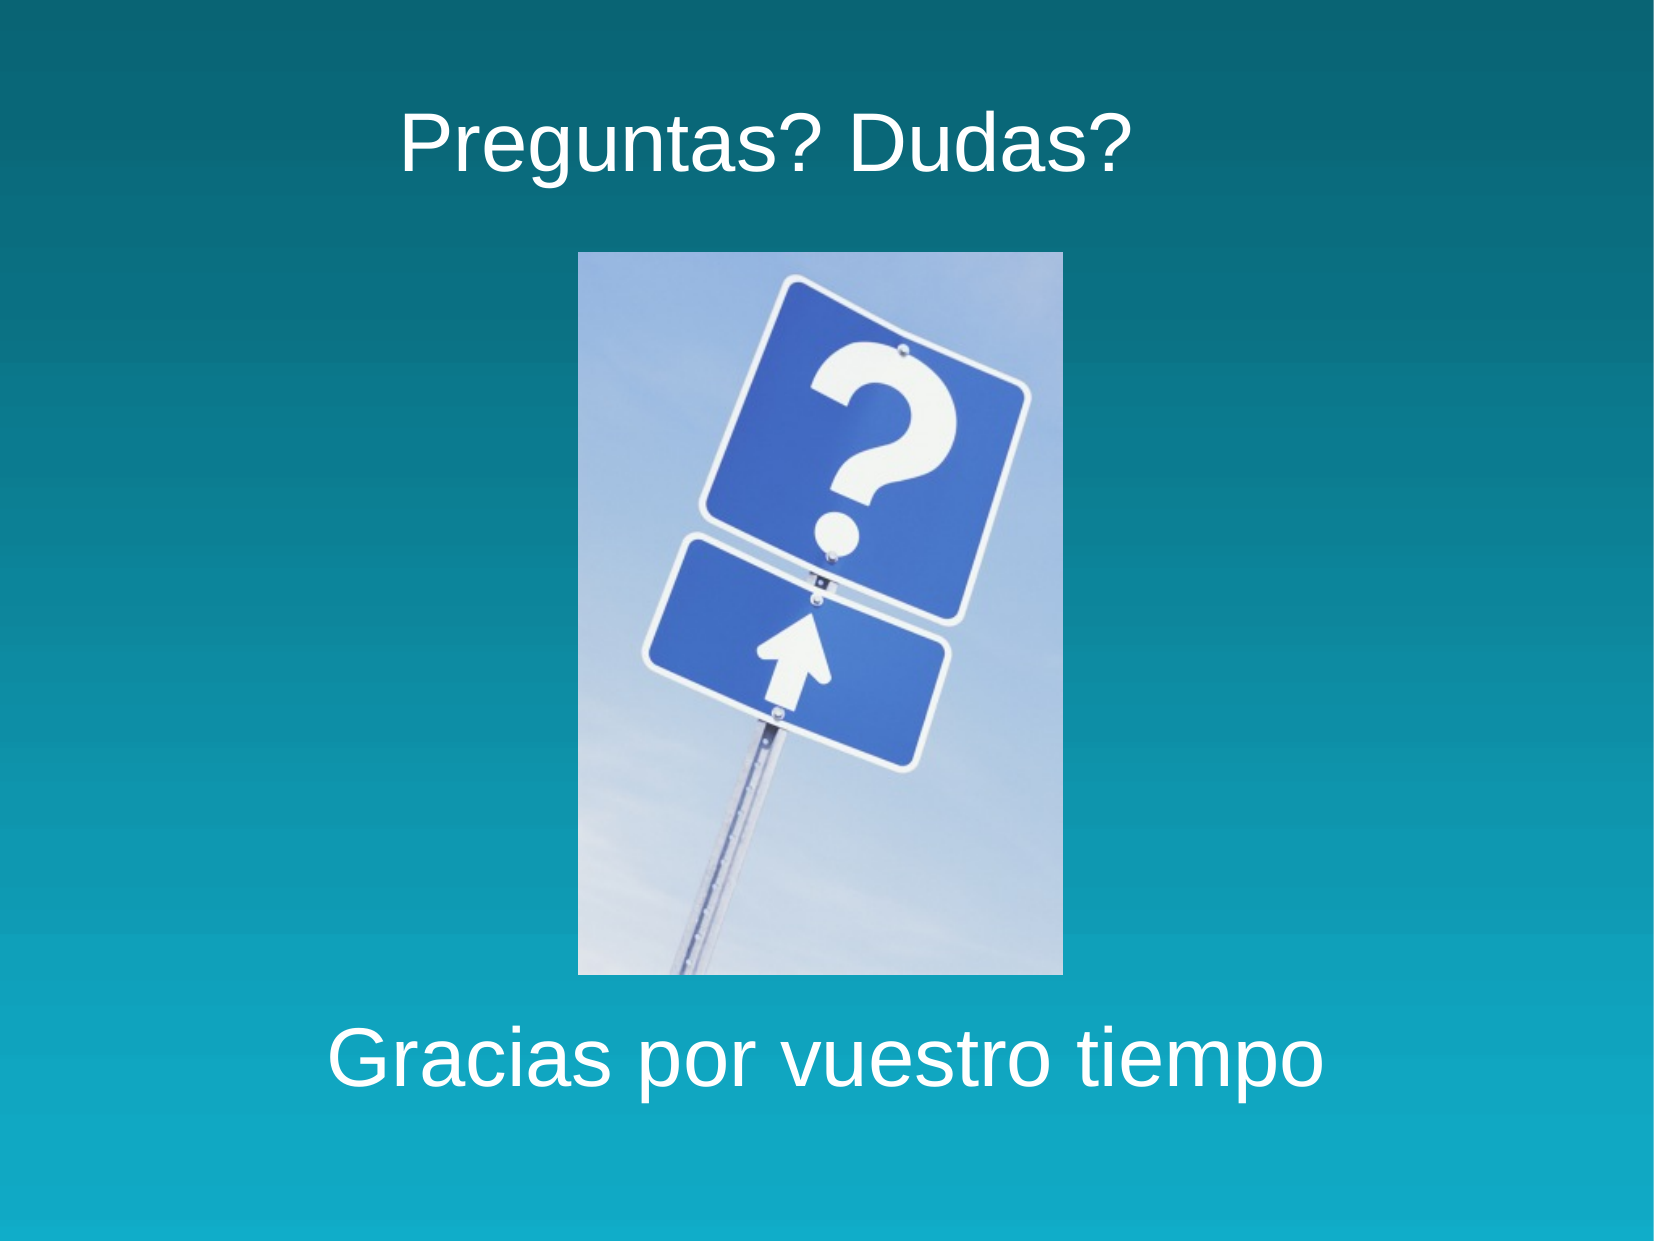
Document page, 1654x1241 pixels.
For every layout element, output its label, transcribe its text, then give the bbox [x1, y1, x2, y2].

text_box Preguntas? Dudas? [383, 88, 1359, 197]
picture [0, 0, 1654, 1241]
text_box Gracias por vuestro tiempo [206, 1003, 1447, 1112]
